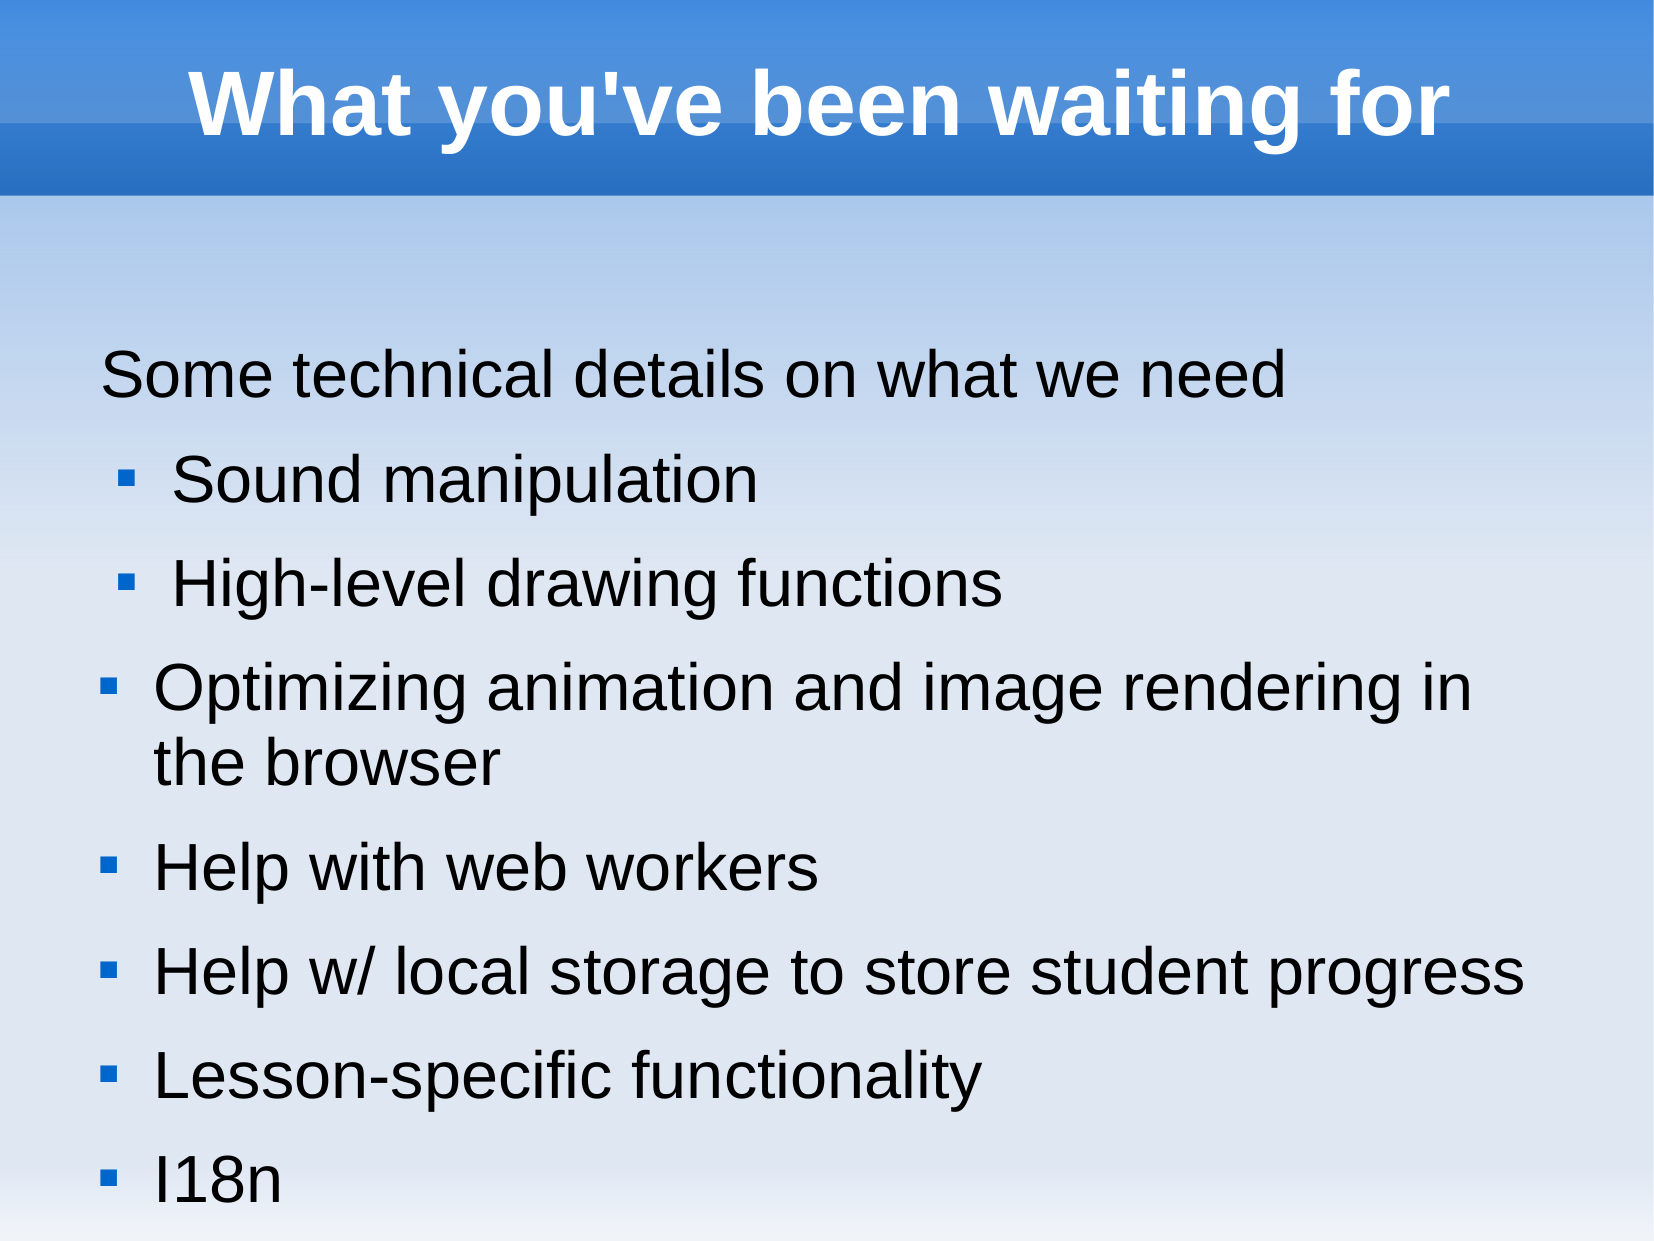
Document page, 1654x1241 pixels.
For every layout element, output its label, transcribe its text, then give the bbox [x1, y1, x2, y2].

list Some technical details on what we need Sound manipulation High-level drawing functions Optimizing animation and image rendering in the browser Help with web workers Help w/ local storage to store student progress Lesson-specific functionality I18n [82, 337, 1571, 1241]
picture [0, 0, 1654, 1241]
title What you've been waiting for [76, 0, 1565, 208]
